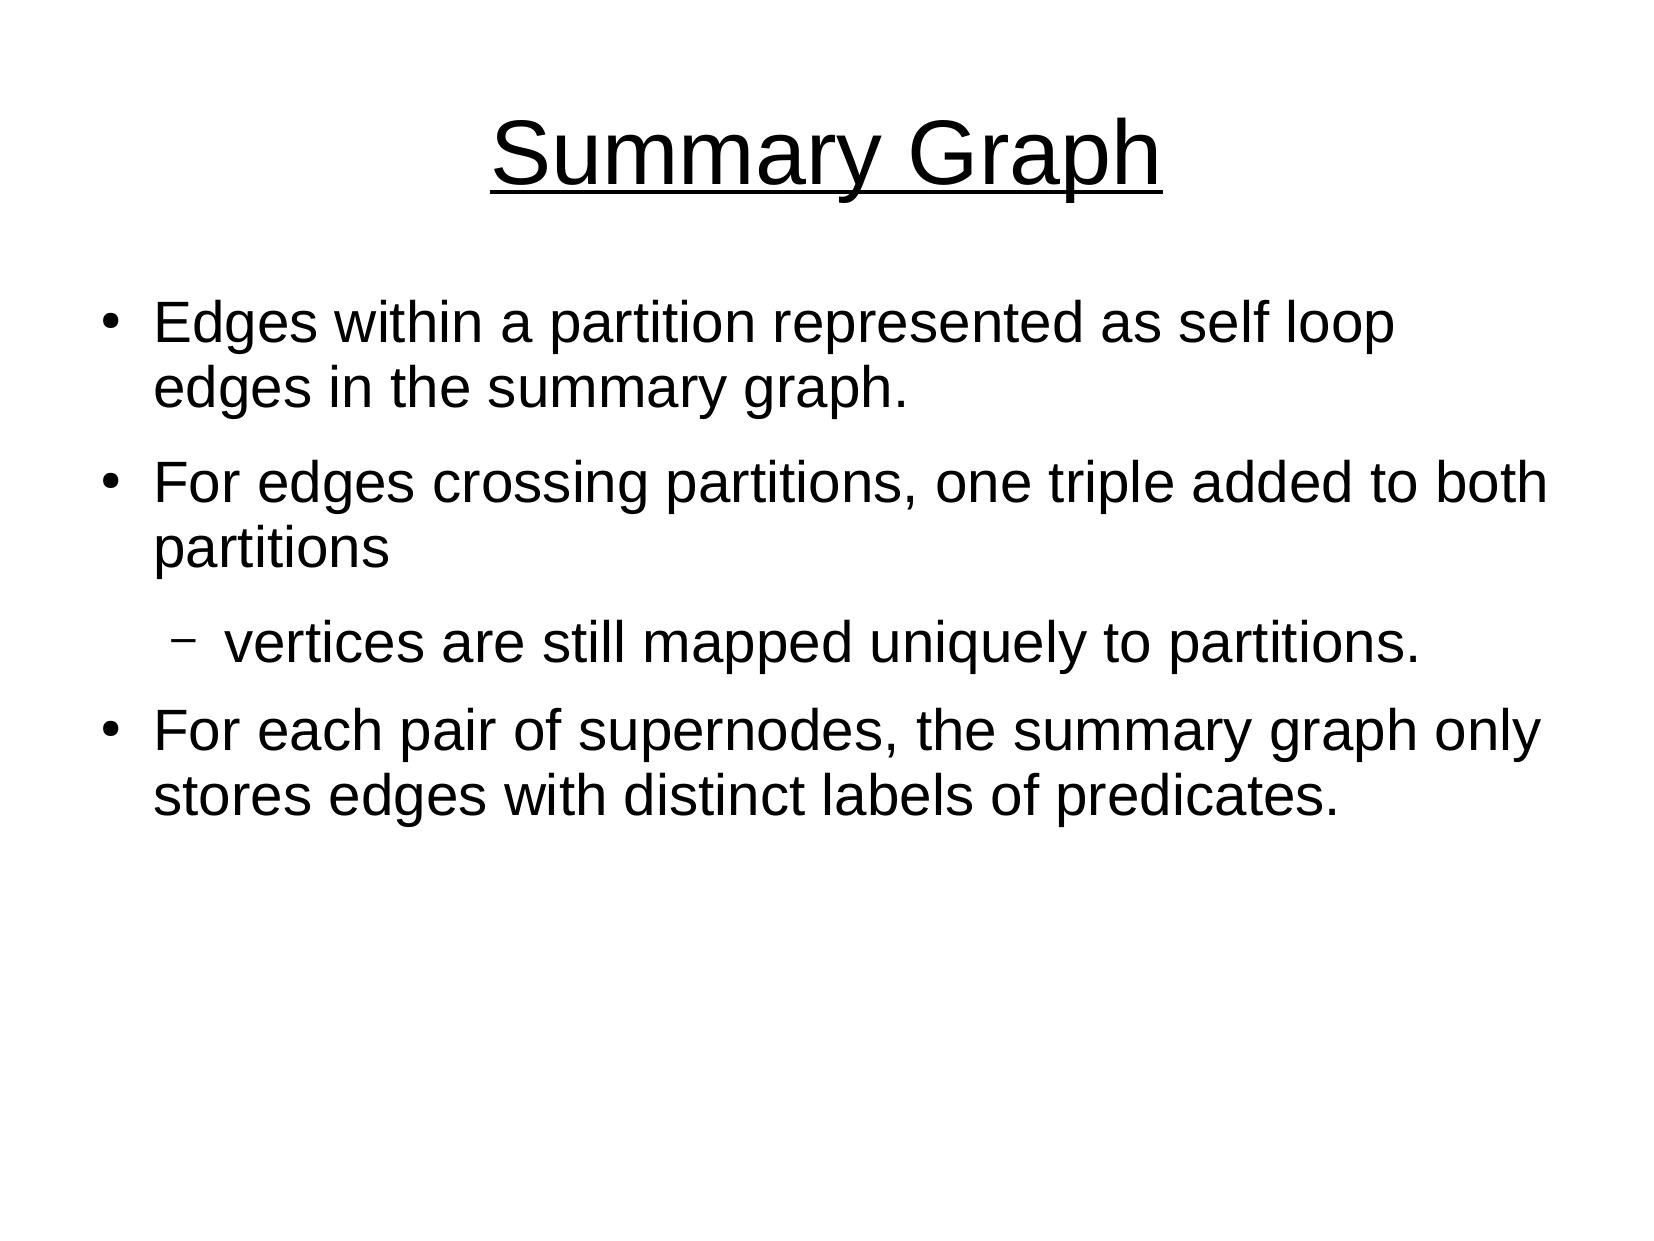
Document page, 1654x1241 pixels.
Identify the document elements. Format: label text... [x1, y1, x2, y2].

list Edges within a partition represented as self loop edges in the summary graph. For edges crossing partitions, one triple added to both partitions vertices are still mapped uniquely to partitions. For each pair of supernodes, the summary graph only stores edges with distinct labels of predicates. [82, 290, 1571, 1010]
title Summary Graph [82, 49, 1571, 257]
